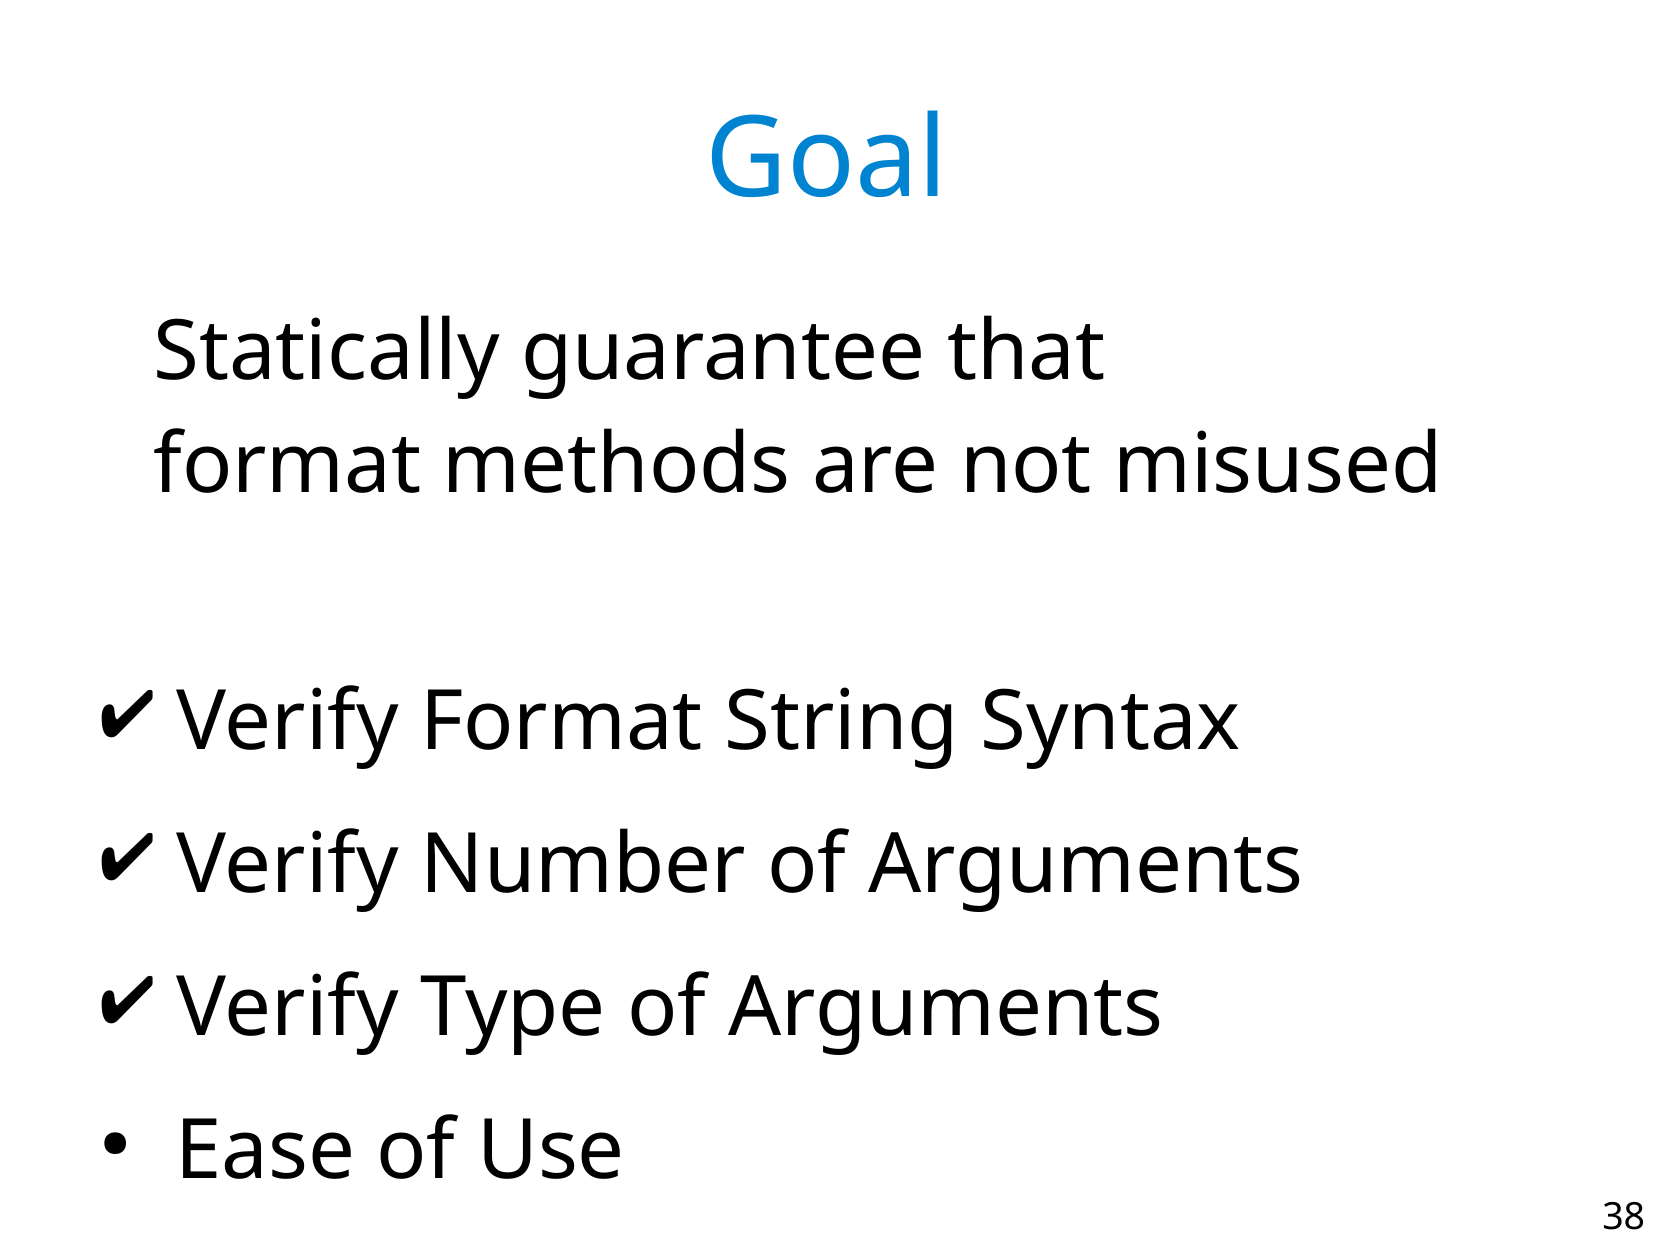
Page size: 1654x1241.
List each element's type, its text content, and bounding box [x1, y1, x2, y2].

title Goal [82, 49, 1571, 257]
list Statically guarantee that format methods are not misused Verify Format String Syntax Verify Number of Arguments Verify Type of Arguments Ease of Use [82, 290, 1571, 1241]
